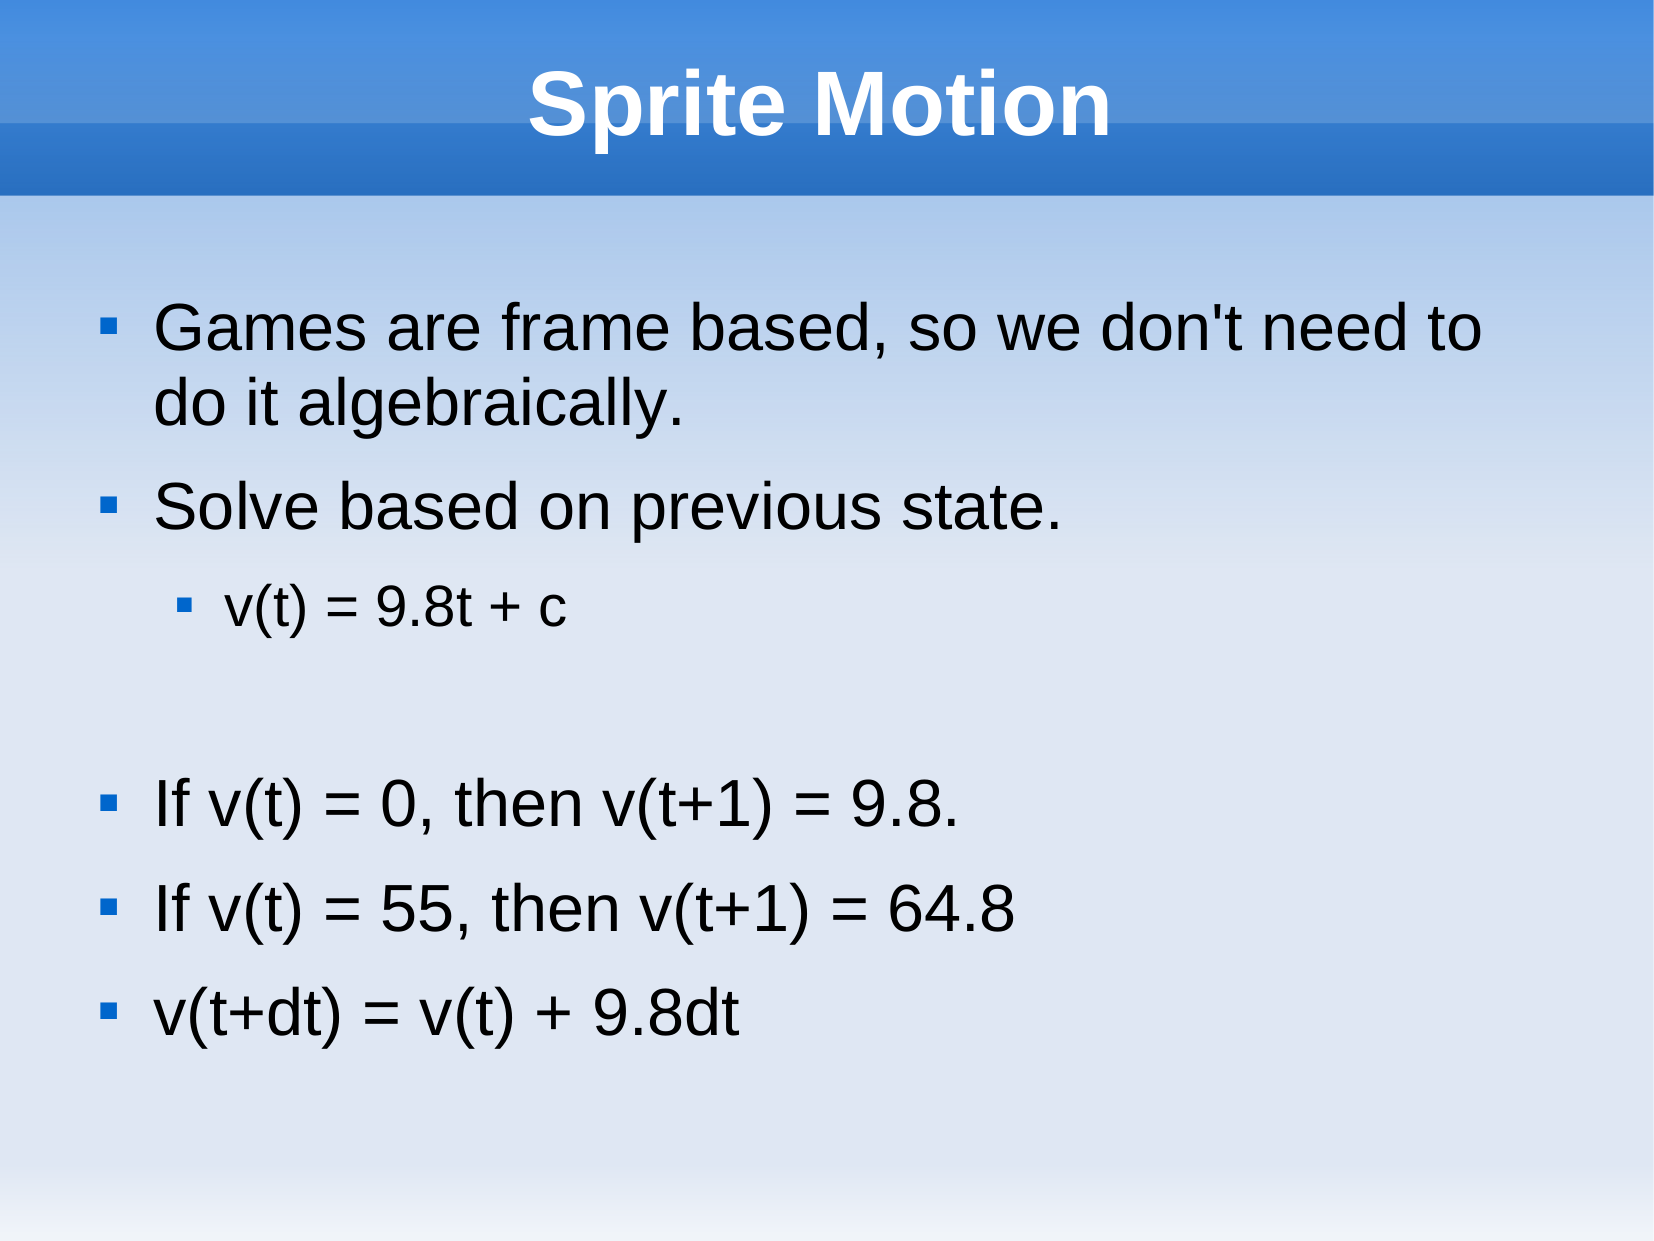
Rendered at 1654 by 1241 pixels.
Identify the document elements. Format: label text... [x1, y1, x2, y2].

list Games are frame based, so we don't need to do it algebraically. Solve based on previous state. v(t) = 9.8t + c If v(t) = 0, then v(t+1) = 9.8. If v(t) = 55, then v(t+1) = 64.8 v(t+dt) = v(t) + 9.8dt [82, 290, 1571, 1109]
picture [0, 0, 1654, 1241]
title Sprite Motion [76, 0, 1565, 208]
